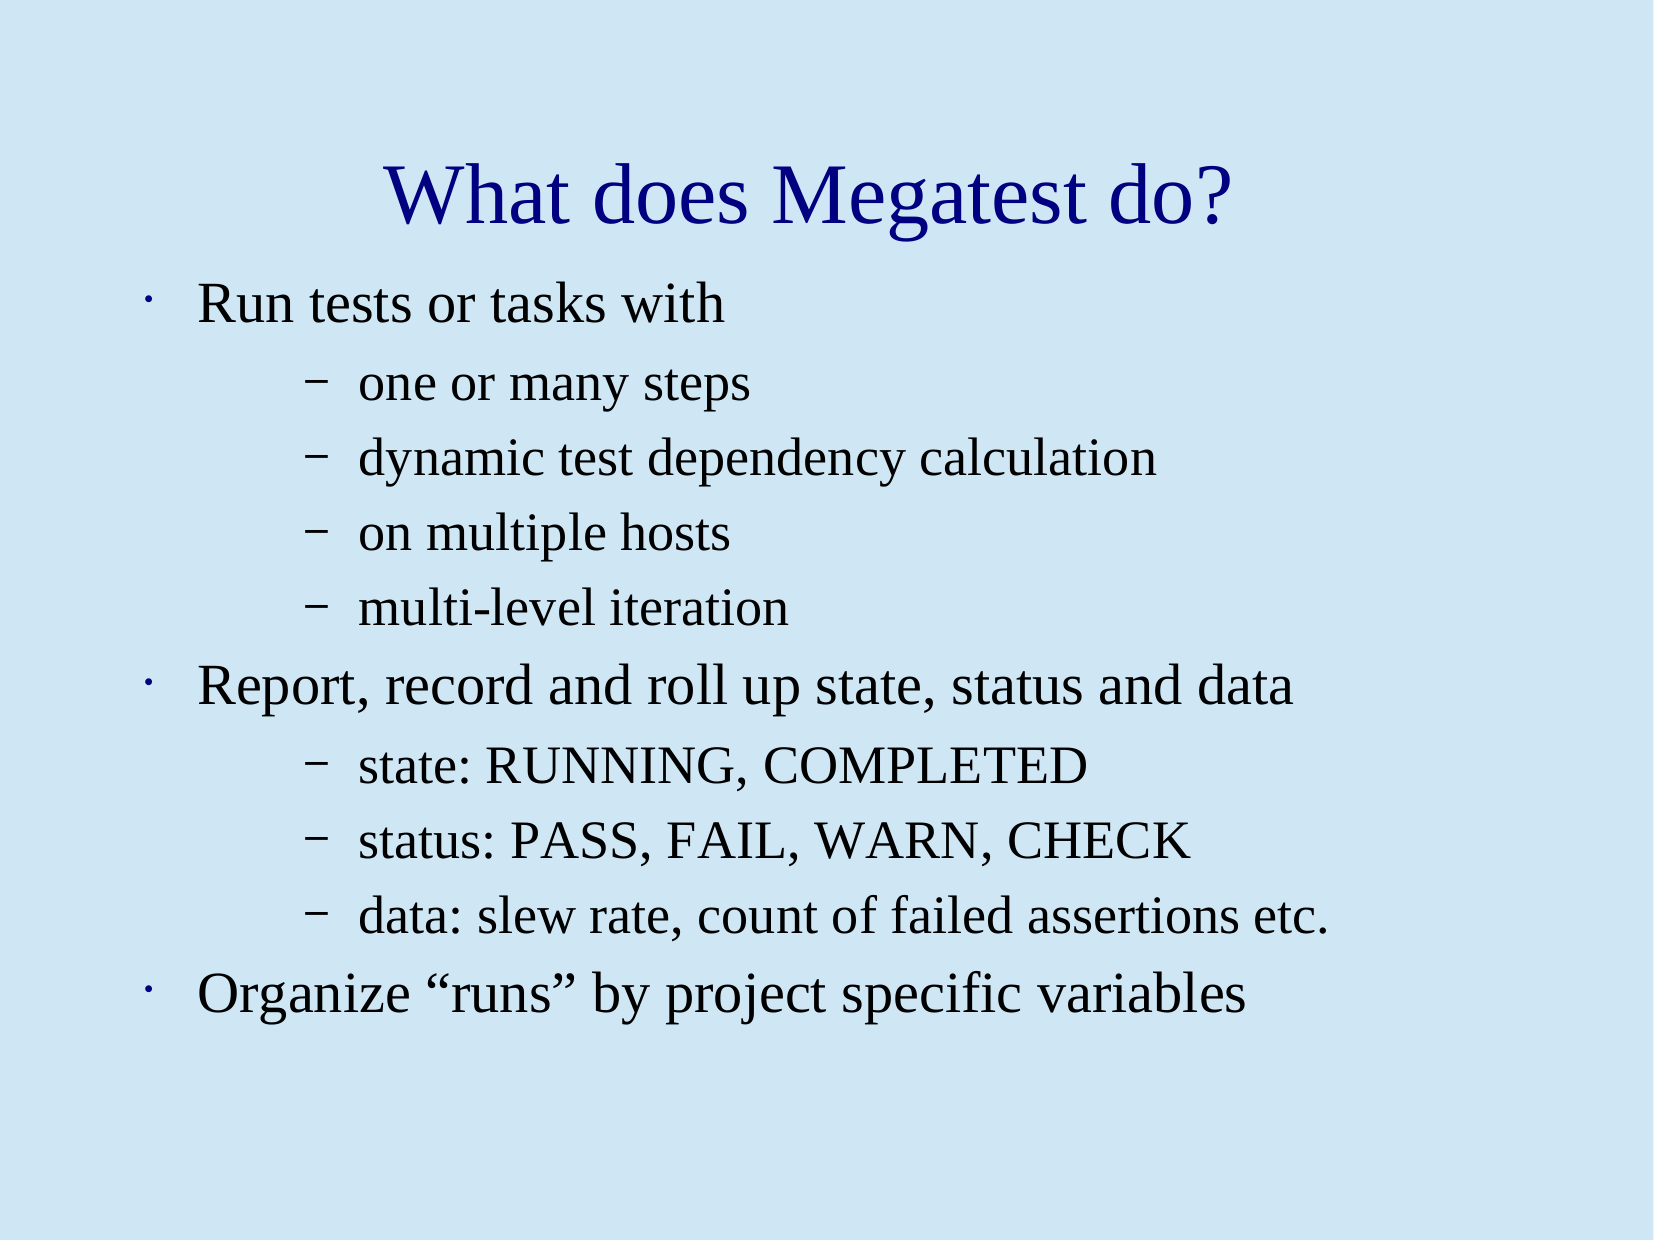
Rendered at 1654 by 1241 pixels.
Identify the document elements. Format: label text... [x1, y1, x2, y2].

title What does Megatest do? [82, 90, 1536, 298]
list Run tests or tasks with one or many steps dynamic test dependency calculation on multiple hosts multi-level iteration Report, record and roll up state, status and data state: RUNNING, COMPLETED status: PASS, FAIL, WARN, CHECK data: slew rate, count of failed assertions etc. Organize “runs” by project specific variables [126, 270, 1486, 1029]
